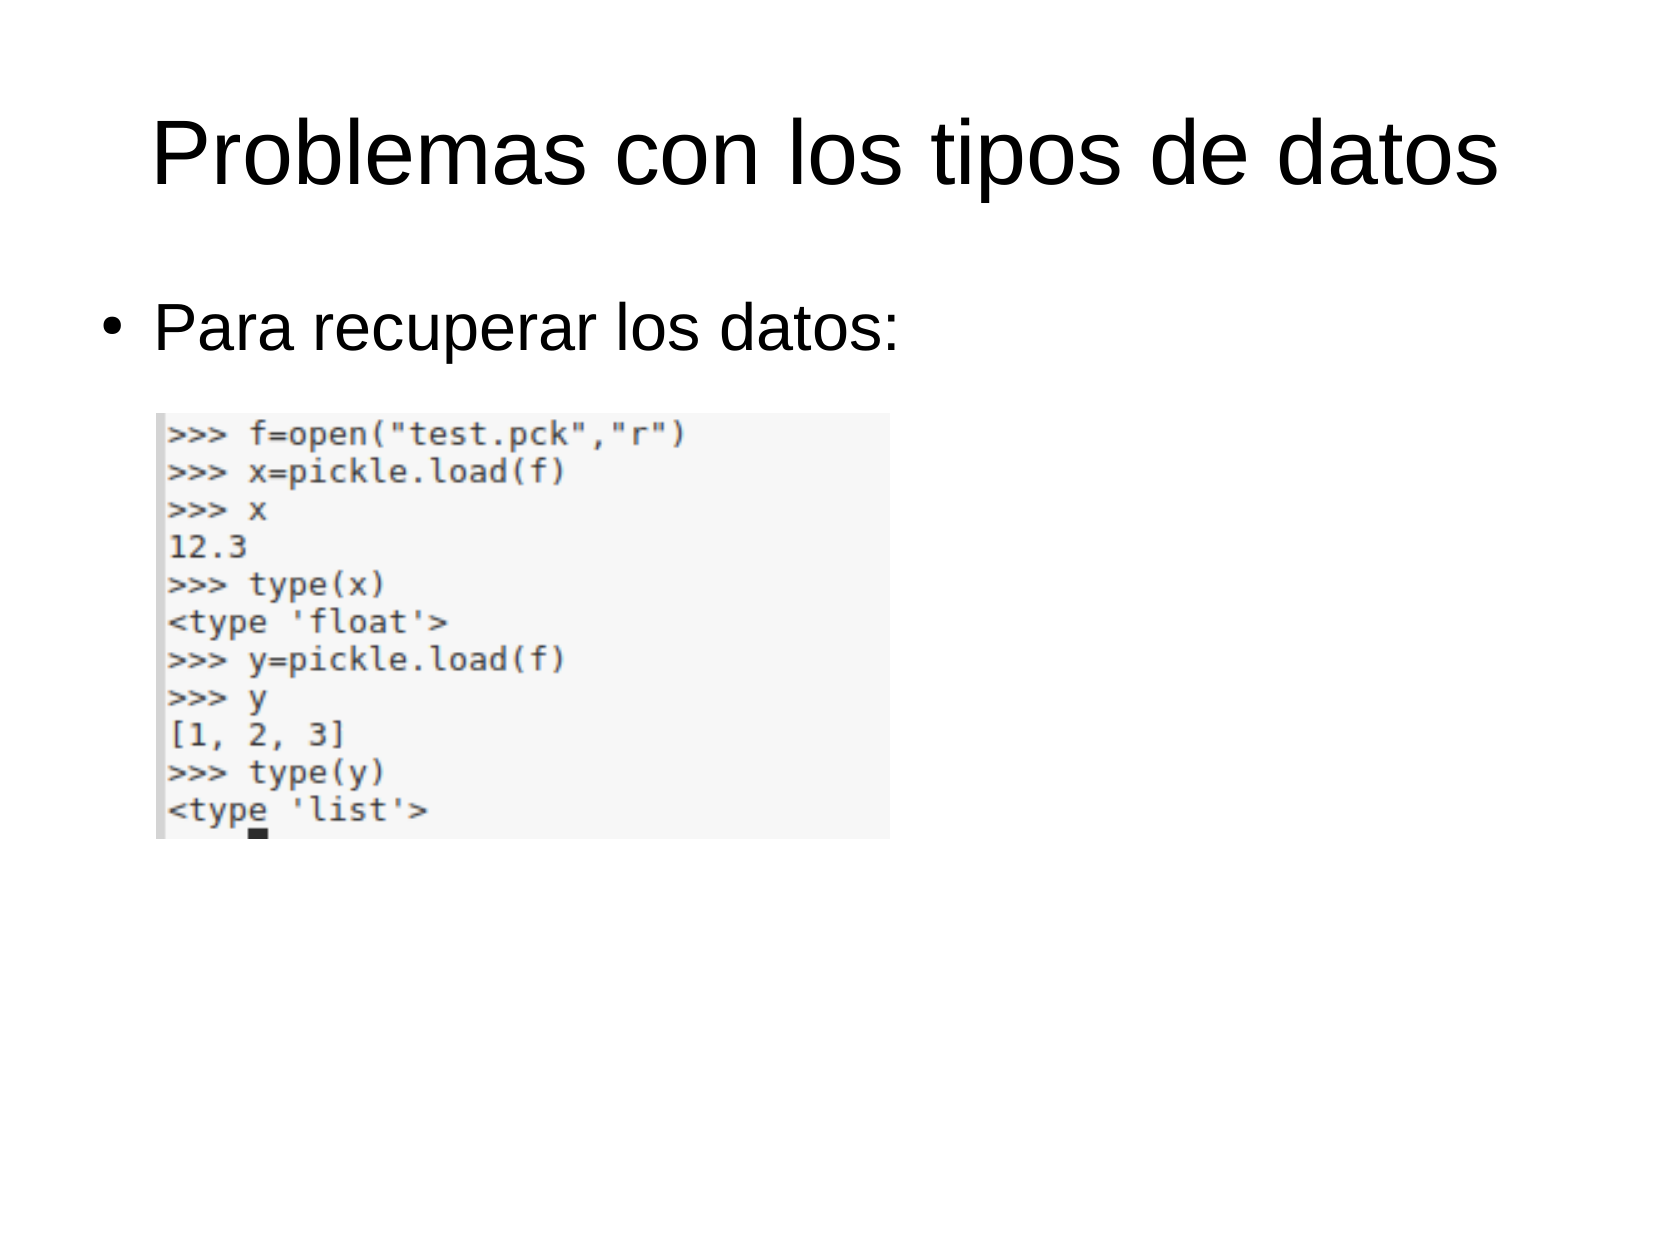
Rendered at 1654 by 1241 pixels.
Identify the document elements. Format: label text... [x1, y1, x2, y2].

list Para recuperar los datos: [82, 290, 1571, 402]
picture [156, 413, 890, 839]
title Problemas con los tipos de datos [82, 49, 1571, 257]
